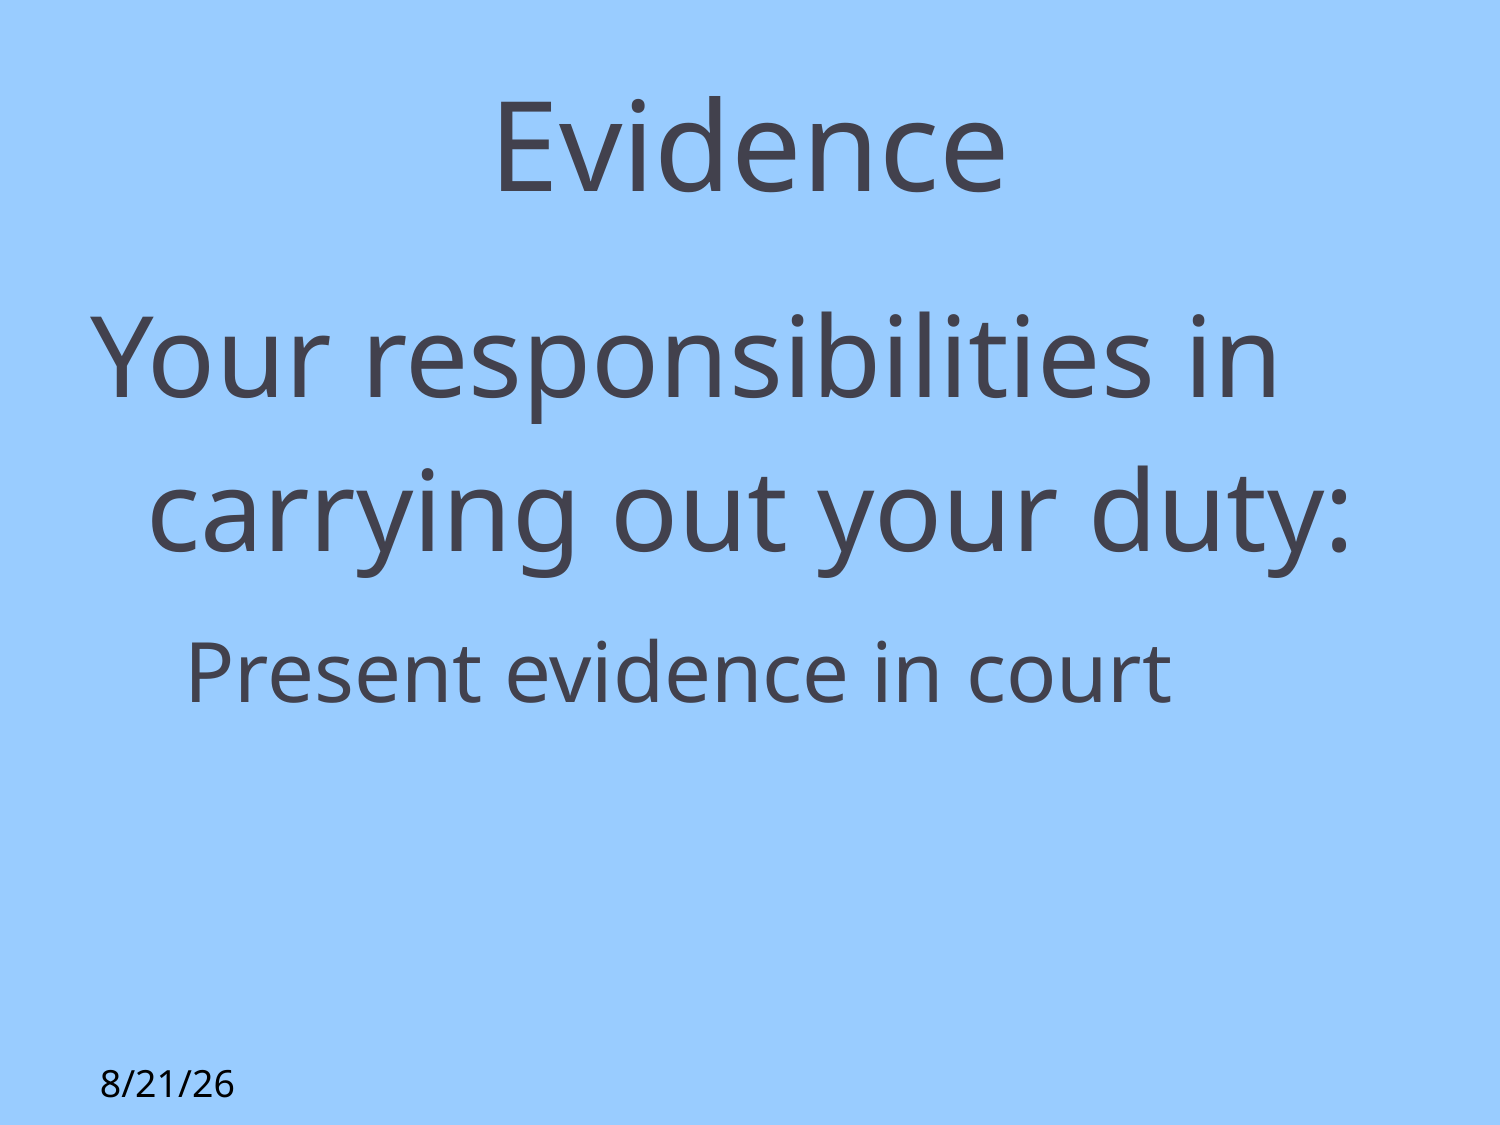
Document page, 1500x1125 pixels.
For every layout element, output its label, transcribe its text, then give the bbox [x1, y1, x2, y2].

title Evidence [75, 33, 1425, 244]
list Your responsibilities in carrying out your duty: Present evidence in court [75, 262, 1425, 1028]
